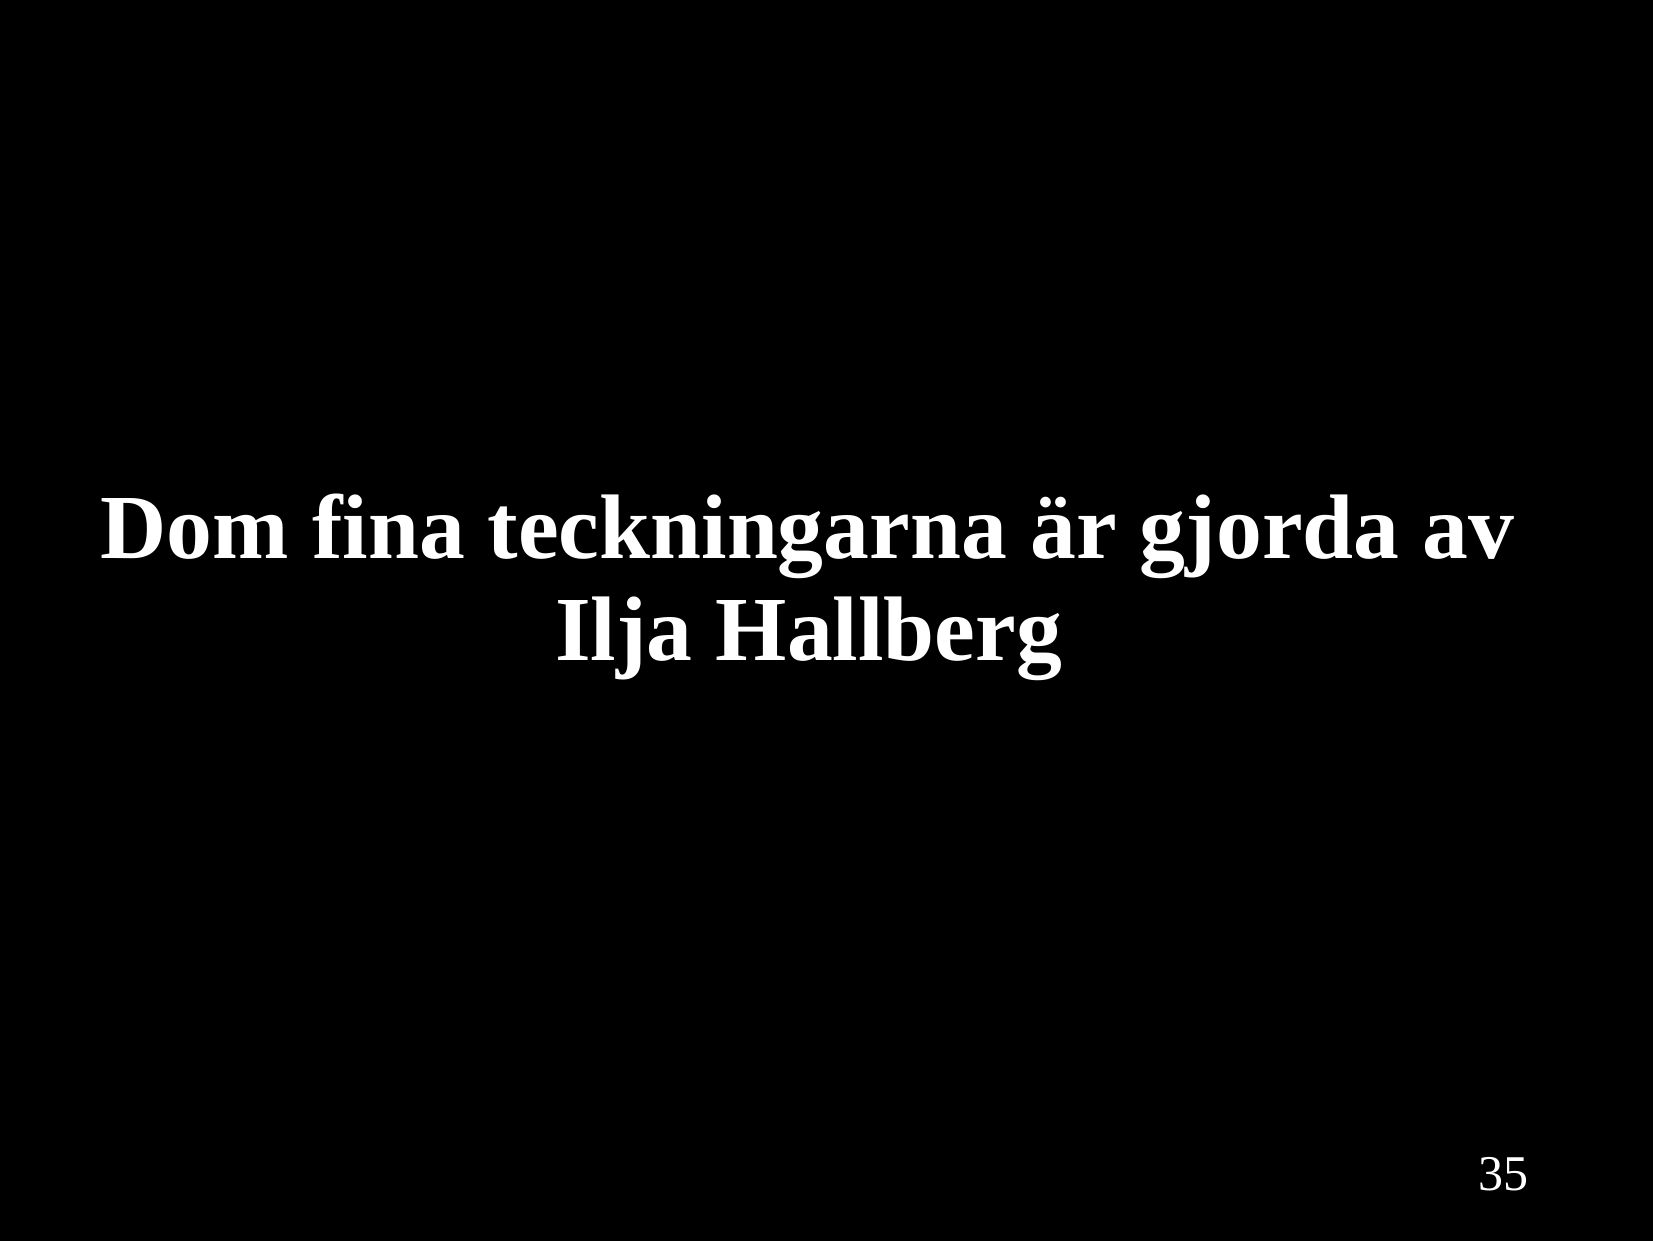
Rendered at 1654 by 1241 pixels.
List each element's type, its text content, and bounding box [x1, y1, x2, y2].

title Dom fina teckningarna är gjorda av Ilja Hallberg [83, 458, 1535, 699]
